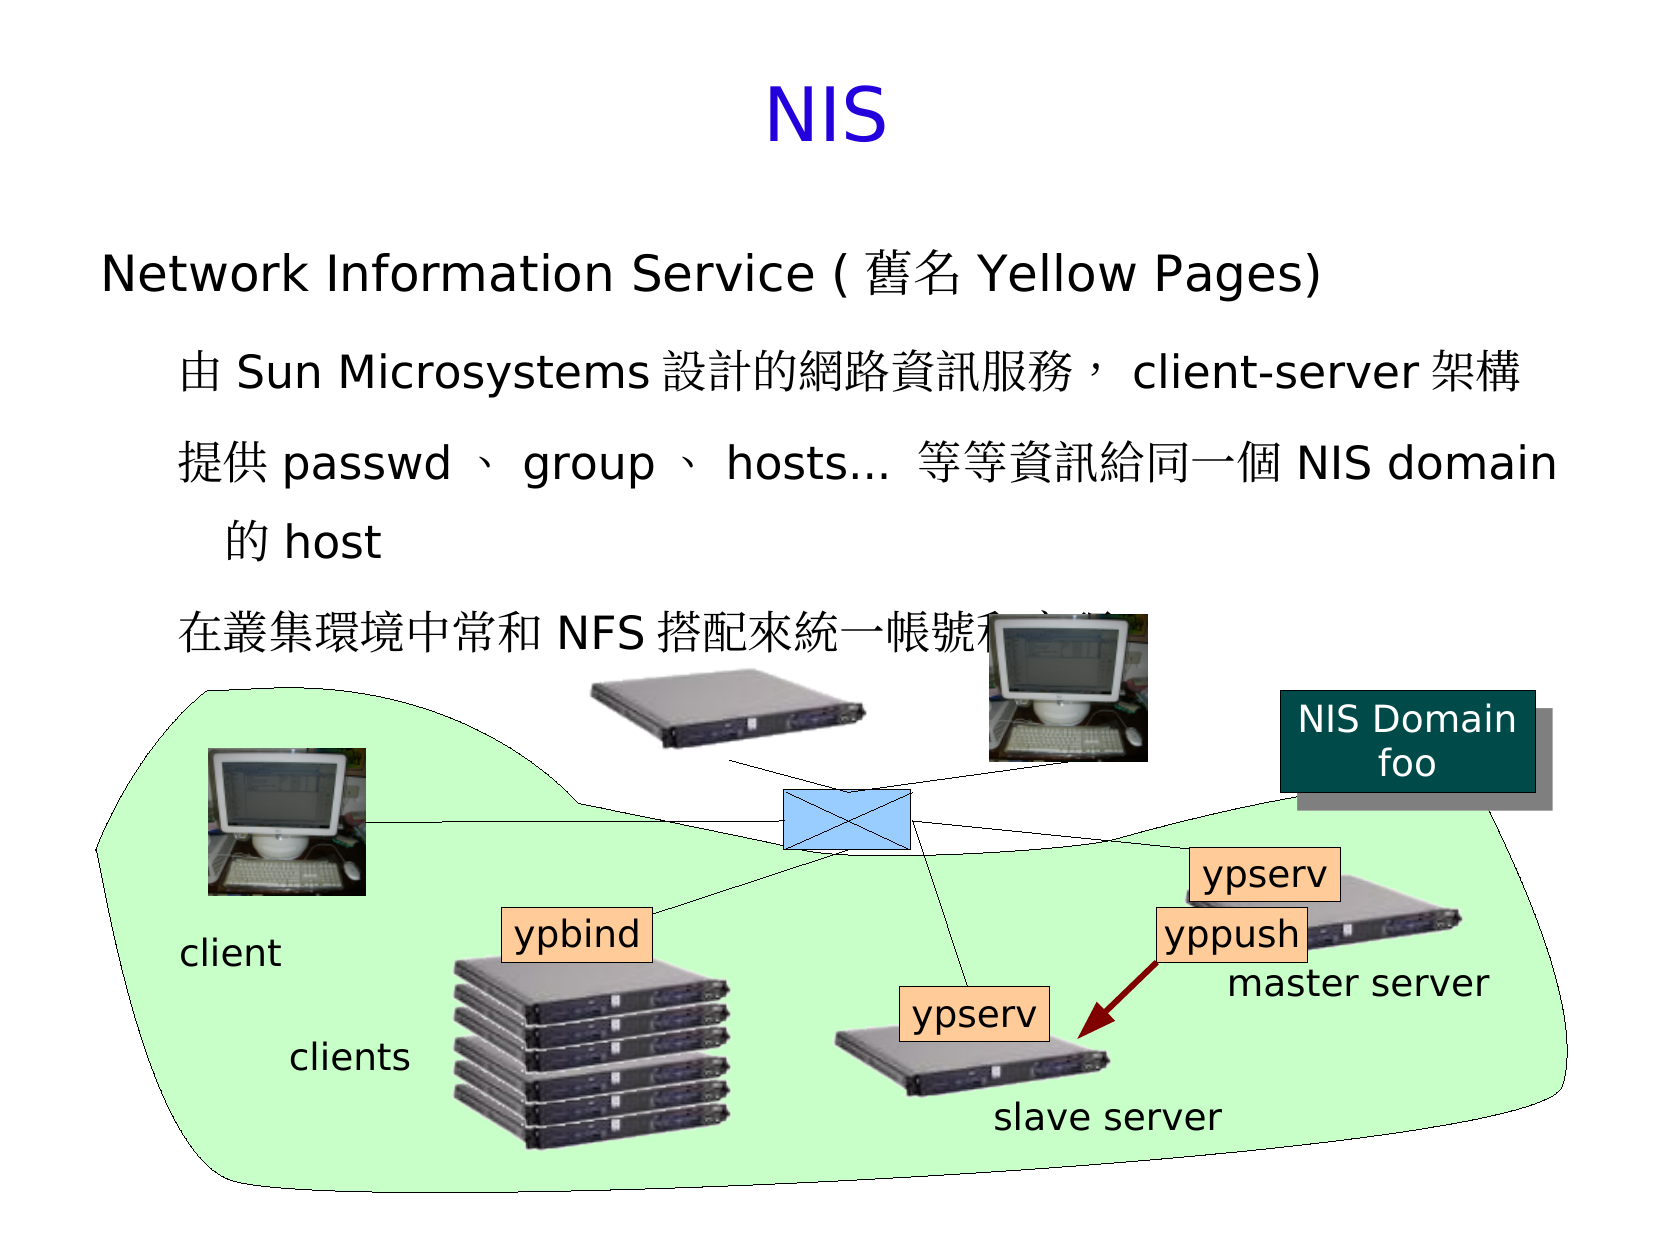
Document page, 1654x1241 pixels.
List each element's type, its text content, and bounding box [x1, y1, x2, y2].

text_box [169, 1109, 1519, 1193]
list Network Information Service (舊名Yellow Pages) 由Sun Microsystems設計的網路資訊服務，client-server架構 提供passwd、group、hosts... 等等資訊給同一個NIS domain的host 在叢集環境中常和NFS搭配來統一帳號和密碼。 [82, 219, 1571, 1109]
text_box NIS Domain foo [1280, 690, 1536, 793]
text_box yppush [1156, 907, 1308, 963]
text_box client [164, 923, 296, 983]
picture [573, 656, 886, 761]
text_box ypserv [899, 986, 1050, 1042]
title NIS [82, 49, 1571, 182]
picture [208, 748, 366, 897]
picture [1168, 963, 1212, 967]
text_box slave server [978, 1088, 1232, 1147]
text_box [783, 789, 911, 850]
text_box clients [274, 1027, 424, 1087]
text_box master server [1212, 954, 1499, 1013]
picture [1168, 862, 1482, 954]
picture [817, 1004, 1130, 1109]
picture [989, 614, 1148, 762]
text_box ypserv [1189, 847, 1341, 902]
text_box ypbind [501, 907, 653, 963]
picture [436, 933, 750, 1162]
